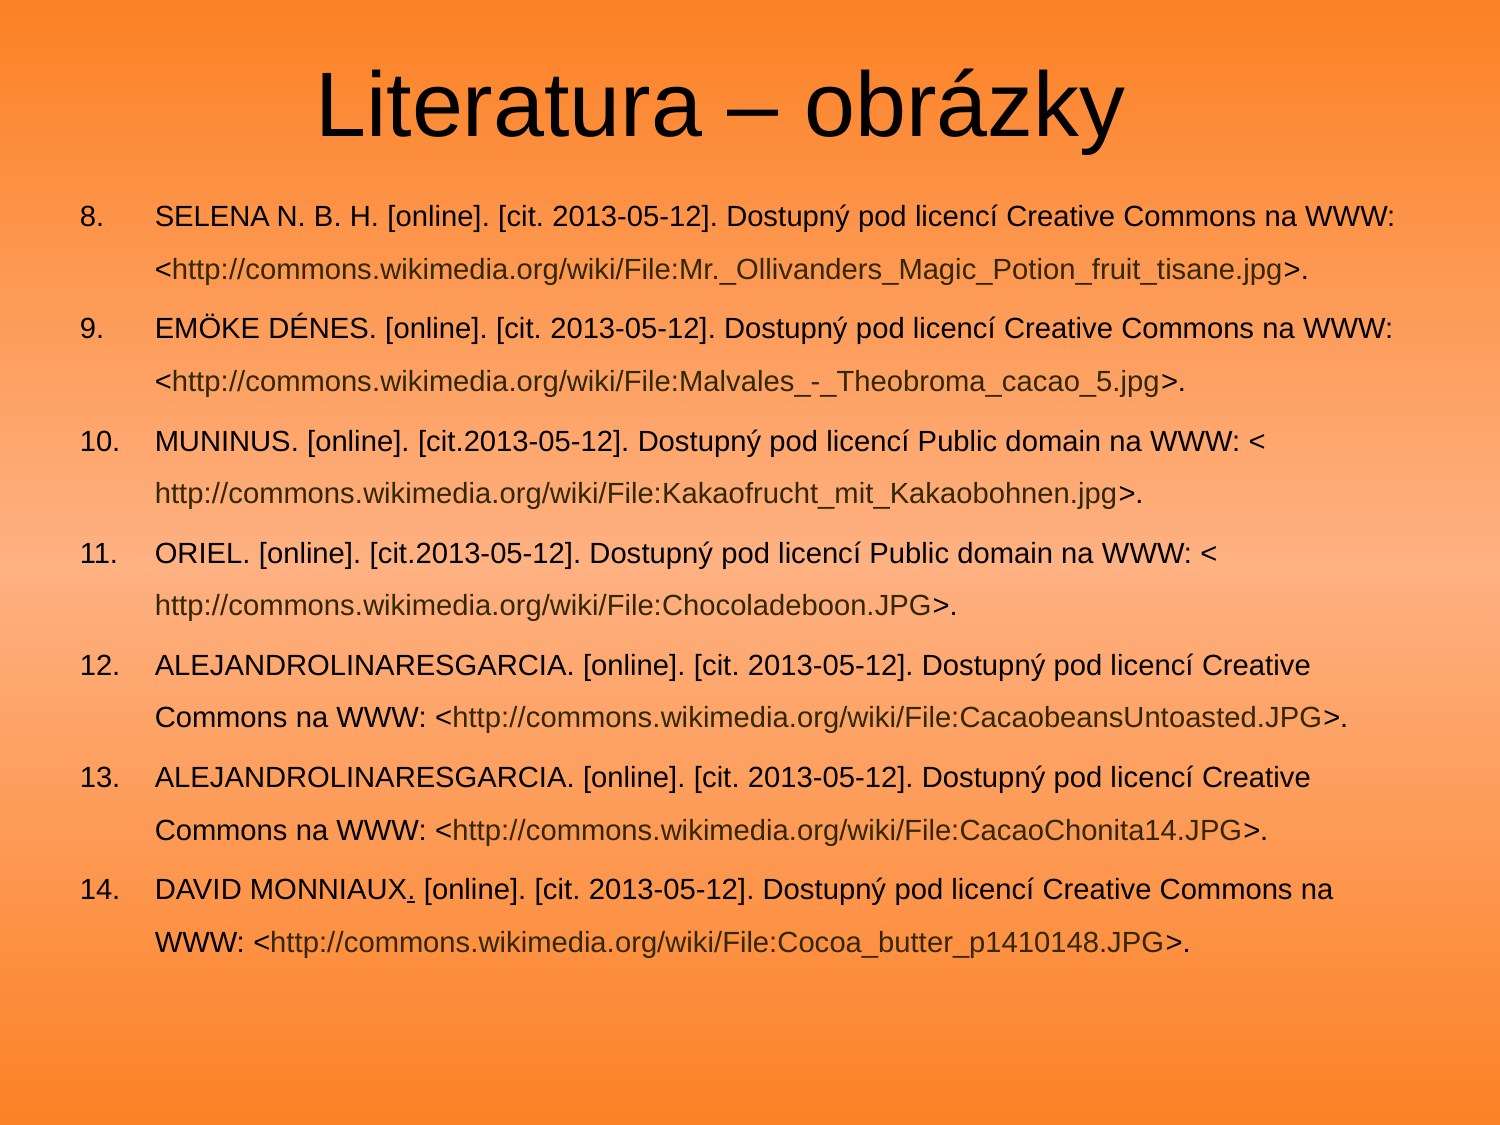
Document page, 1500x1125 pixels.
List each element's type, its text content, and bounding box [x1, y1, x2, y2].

title Literatura – obrázky [93, 35, 1348, 165]
list 8. SELENA N. B. H. [online]. [cit. 2013-05-12]. Dostupný pod licencí Creative Commons na WWW: <http://commons.wikimedia.org/wiki/File:Mr._Ollivanders_Magic_Potion_fruit_tisane.jpg>. EMÖKE DÉNES. [online]. [cit. 2013-05-12]. Dostupný pod licencí Creative Commons na WWW: <http://commons.wikimedia.org/wiki/File:Malvales_-_Theobroma_cacao_5.jpg>. MUNINUS. [online]. [cit.2013-05-12]. Dostupný pod licencí Public domain na WWW: <http://commons.wikimedia.org/wiki/File:Kakaofrucht_mit_Kakaobohnen.jpg>. ORIEL. [online]. [cit.2013-05-12]. Dostupný pod licencí Public domain na WWW: <http://commons.wikimedia.org/wiki/File:Chocoladeboon.JPG>. 12. ALEJANDROLINARESGARCIA. [online]. [cit. 2013-05-12]. Dostupný pod licencí Creative Commons na WWW: <http://commons.wikimedia.org/wiki/File:CacaobeansUntoasted.JPG>. 13. ALEJANDROLINARESGARCIA. [online]. [cit. 2013-05-12]. Dostupný pod licencí Creative Commons na WWW: <http://commons.wikimedia.org/wiki/File:CacaoChonita14.JPG>. 14. DAVID MONNIAUX. [online]. [cit. 2013-05-12]. Dostupný pod licencí Creative Commons na WWW: <http://commons.wikimedia.org/wiki/File:Cocoa_butter_p1410148.JPG>. [64, 172, 1423, 1040]
